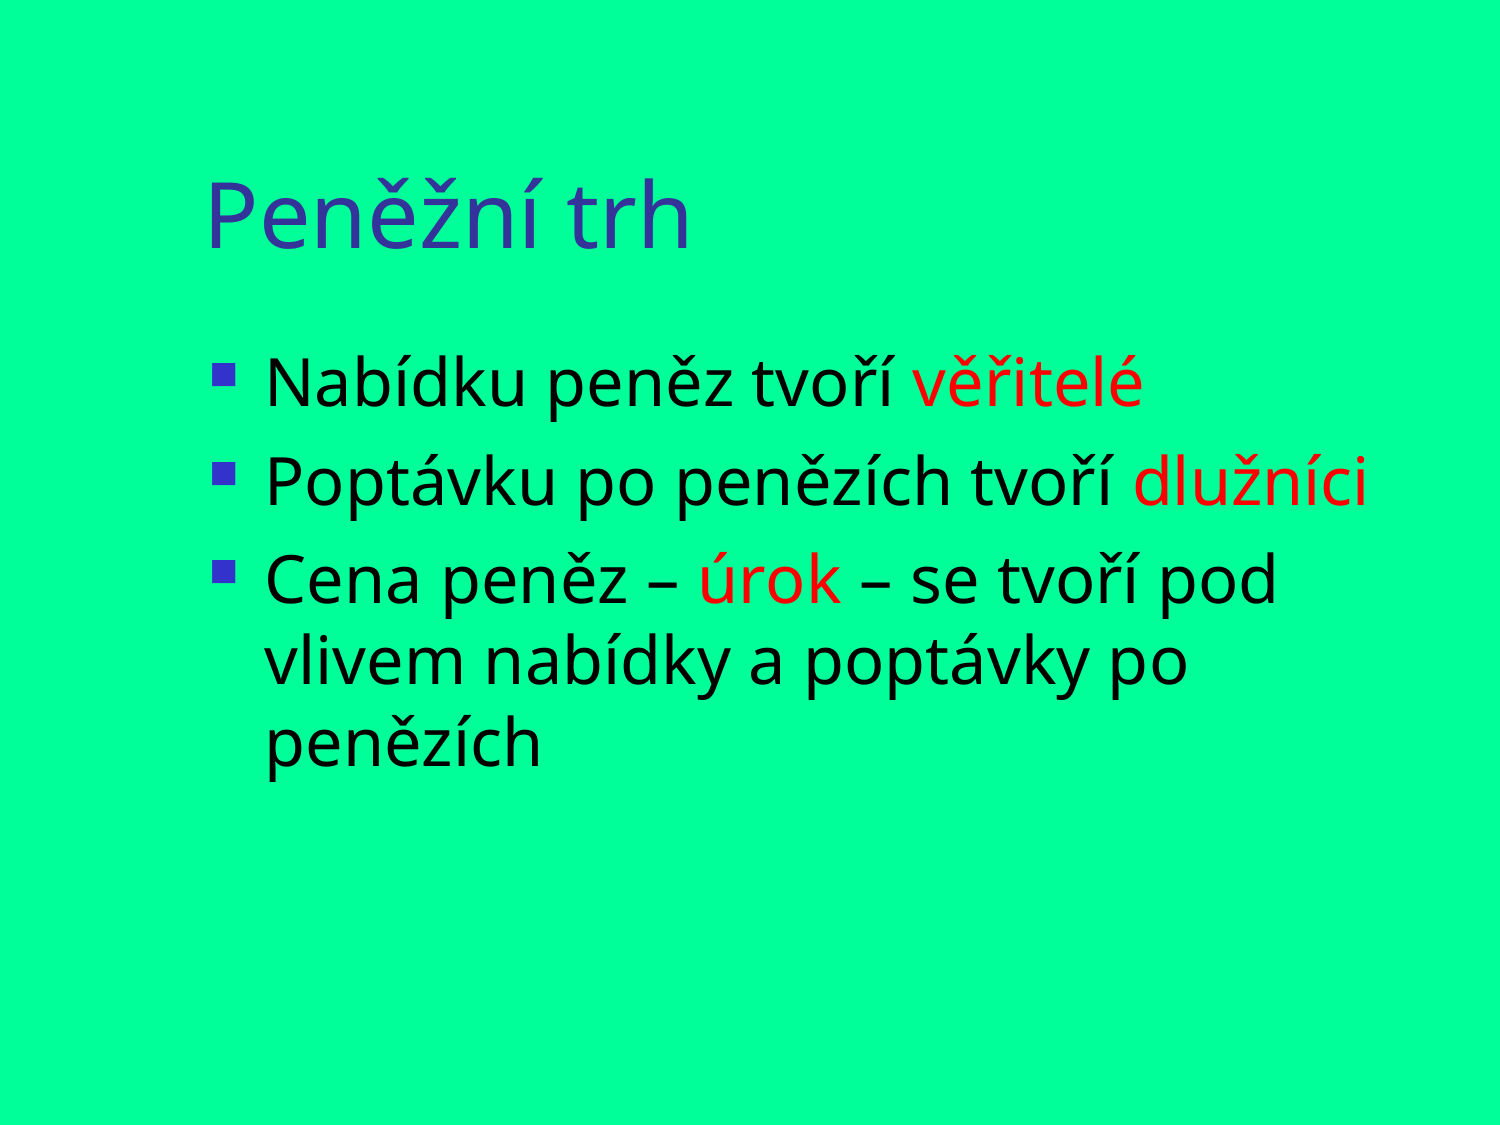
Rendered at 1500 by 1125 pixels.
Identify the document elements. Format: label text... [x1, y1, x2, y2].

list Nabídku peněz tvoří věřitelé Poptávku po penězích tvoří dlužníci Cena peněz – úrok – se tvoří pod vlivem nabídky a poptávky po penězích [193, 331, 1469, 1032]
title Peněžní trh [188, 35, 1467, 276]
